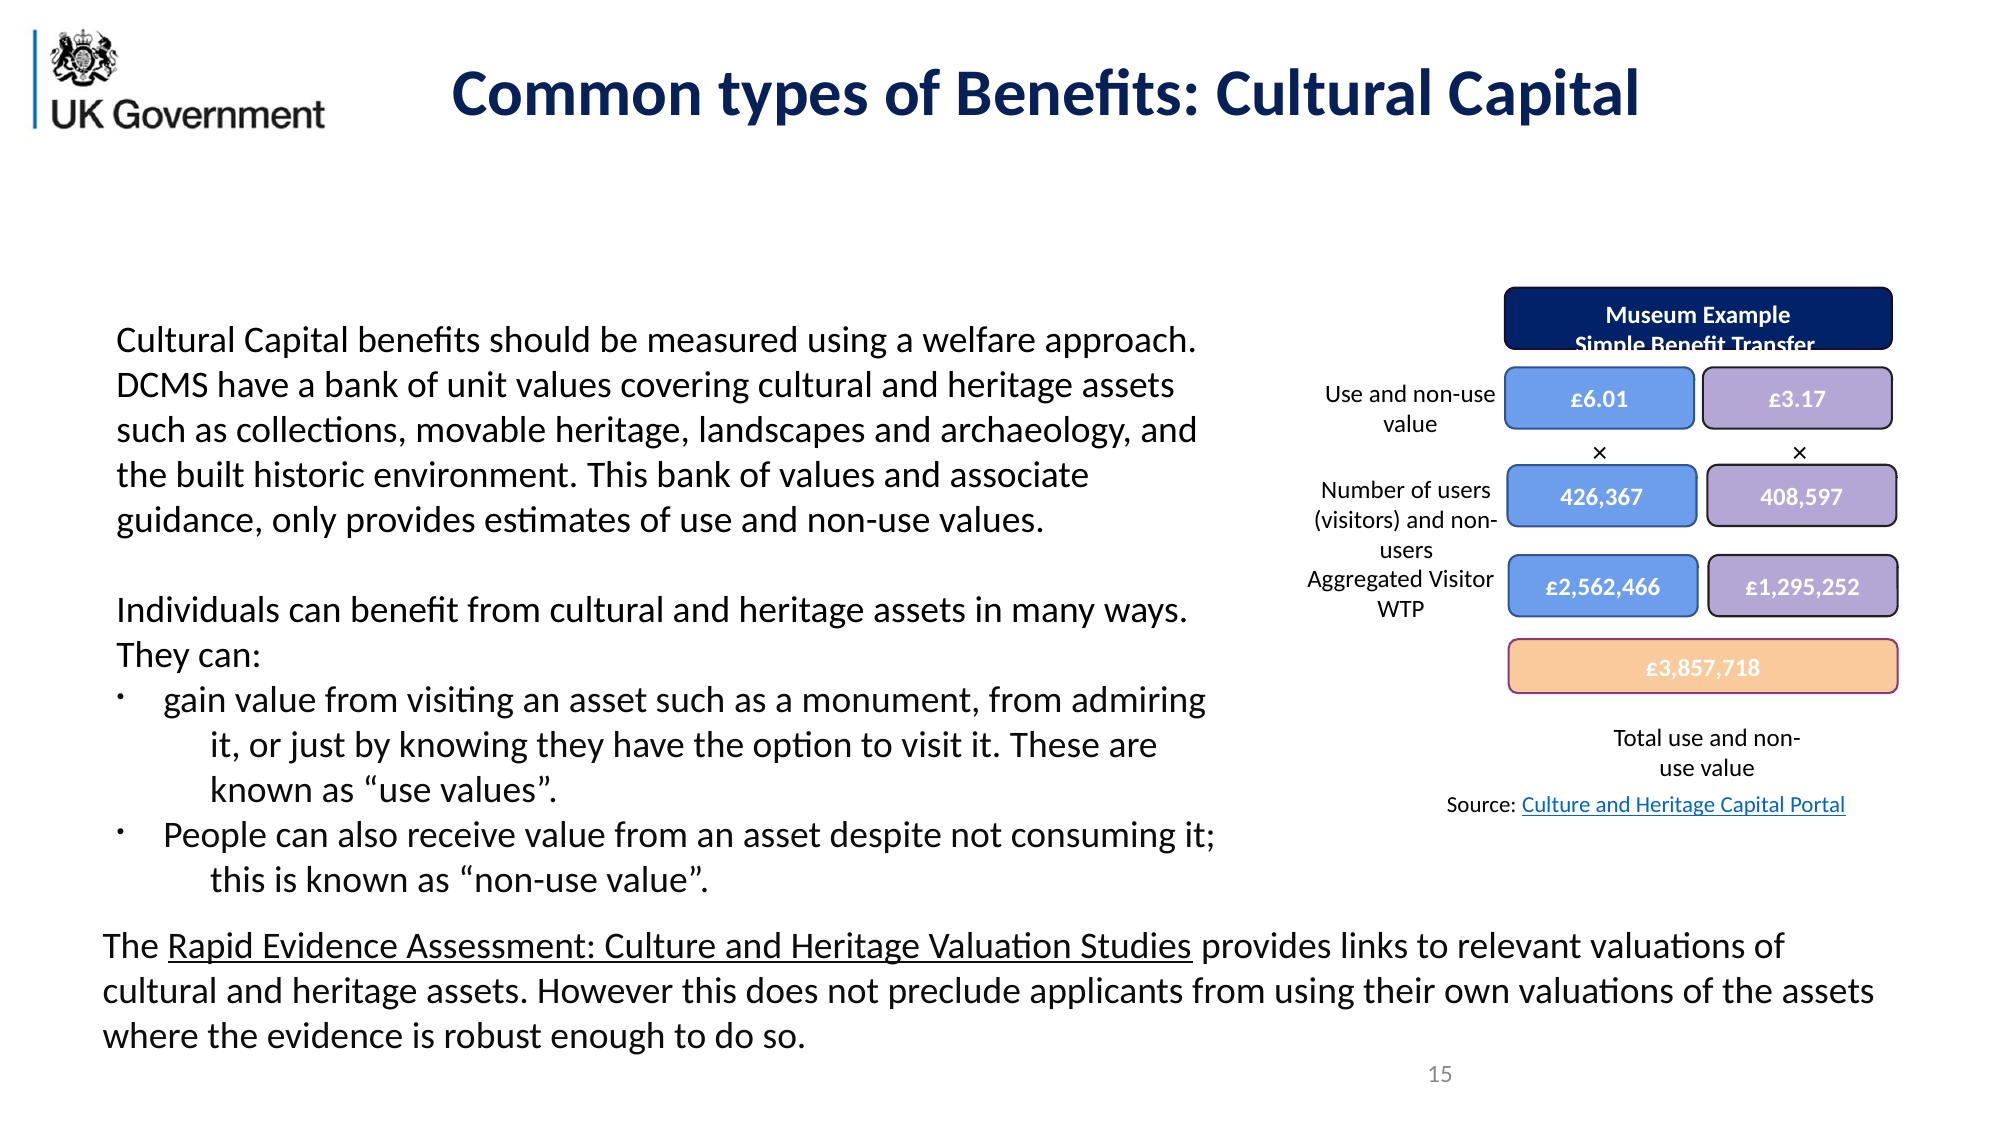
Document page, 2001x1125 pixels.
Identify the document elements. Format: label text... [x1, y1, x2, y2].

text_box Common types of Benefits: Cultural Capital [436, 41, 1911, 138]
text_box Source: Culture and Heritage Capital Portal [1431, 782, 1915, 854]
text_box £3.17 [1702, 367, 1892, 429]
text_box Total use and non-use value [1591, 711, 1823, 773]
text_box Museum Example Simple Benefit Transfer [1504, 287, 1892, 349]
picture [19, 0, 363, 138]
text_box Use and non-use value [1295, 367, 1527, 429]
text_box £2,562,466 [1511, 555, 1698, 617]
text_box 15 [1412, 1066, 1863, 1103]
text_box × [1566, 423, 1634, 474]
text_box £6.01 [1520, 367, 1695, 429]
text_box Cultural Capital benefits should be measured using a welfare approach. DCMS have a bank of unit values covering cultural and heritage assets such as collections, movable heritage, landscapes and archaeology, and the built historic environment. This bank of values and associate guidance, only provides estimates of use and non-use values. Individuals can benefit from cultural and heritage assets in many ways. They can: gain value from visiting an asset such as a monument, from admiring it, or just by knowing they have the option to visit it. These are known as “use values”. People can also receive value from an asset despite not consuming it; this is known as “non-use value”. [101, 307, 1238, 913]
text_box Number of users (visitors) and non-users [1290, 463, 1522, 525]
text_box 426,367 [1512, 465, 1697, 527]
text_box 408,597 [1707, 464, 1897, 527]
text_box £3,857,718 [1508, 639, 1898, 694]
text_box £1,295,252 [1708, 554, 1898, 617]
text_box The Rapid Evidence Assessment: Culture and Heritage Valuation Studies provides links to relevant valuations of cultural and heritage assets. However this does not preclude applicants from using their own valuations of the assets where the evidence is robust enough to do so. [87, 913, 1899, 1066]
text_box × [1765, 423, 1834, 474]
text_box Aggregated Visitor WTP [1285, 551, 1517, 613]
